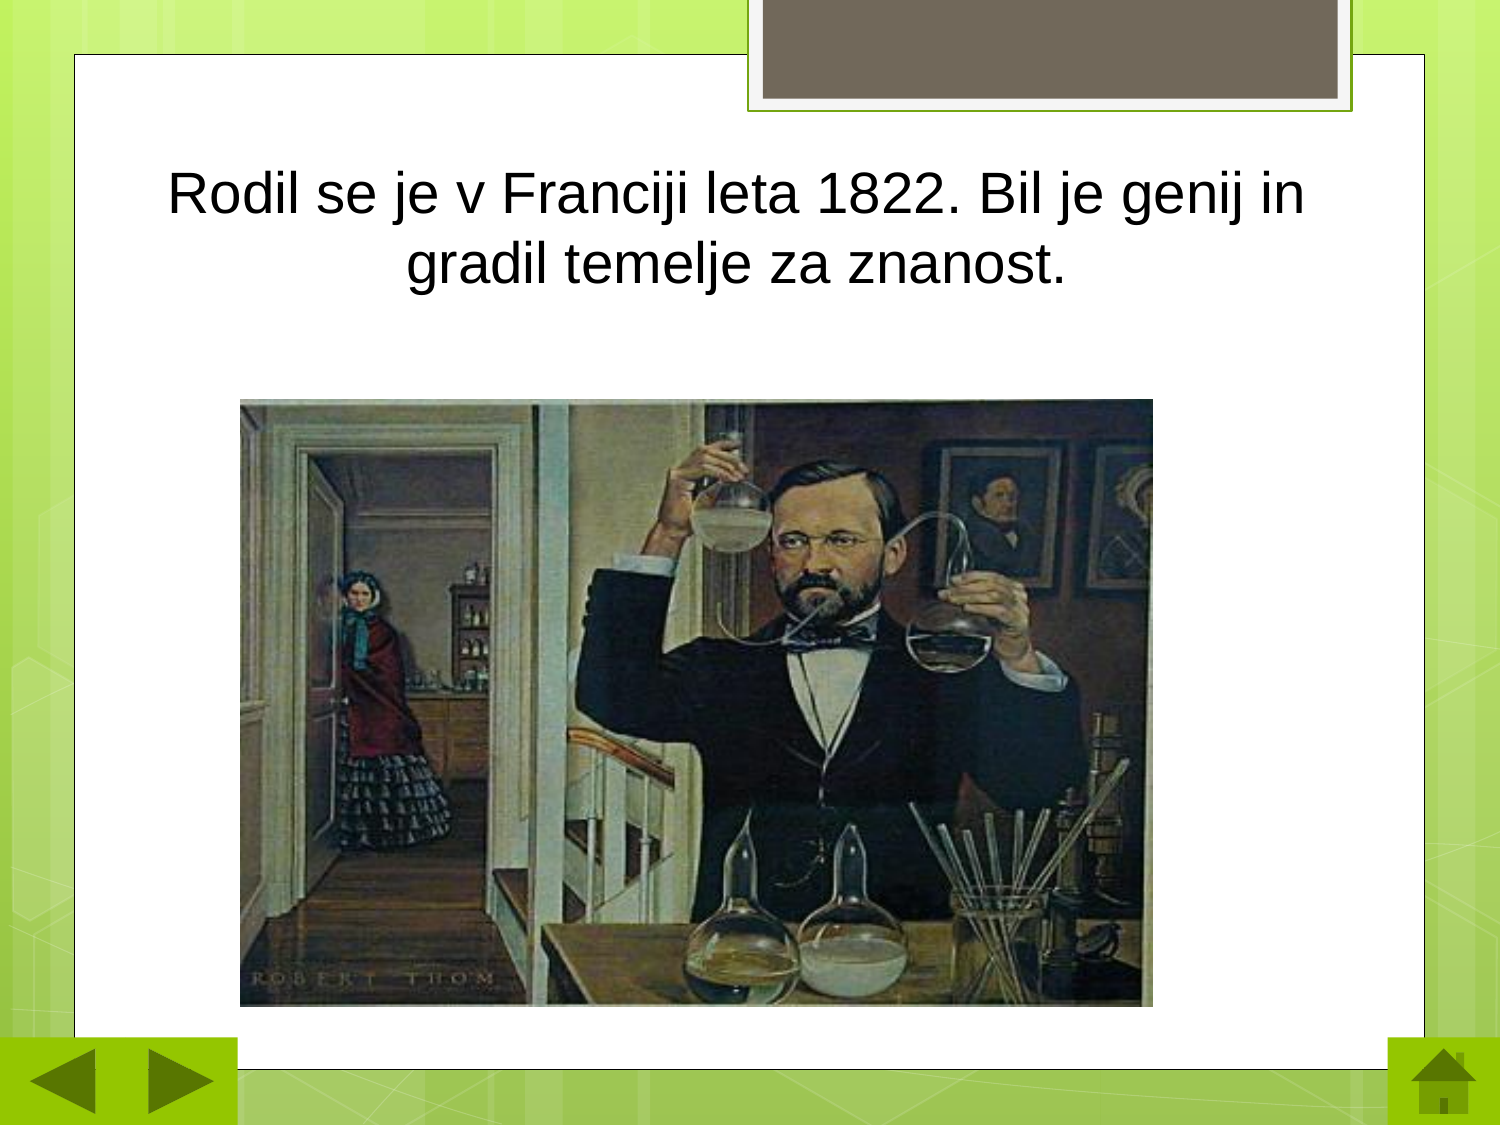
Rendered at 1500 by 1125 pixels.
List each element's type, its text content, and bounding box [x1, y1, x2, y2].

text_box [1387, 1037, 1500, 1125]
picture [240, 399, 1153, 1007]
text_box Rodil se je v Franciji leta 1822. Bil je genij in gradil temelje za znanost. [99, 110, 1375, 296]
text_box [0, 1037, 238, 1125]
